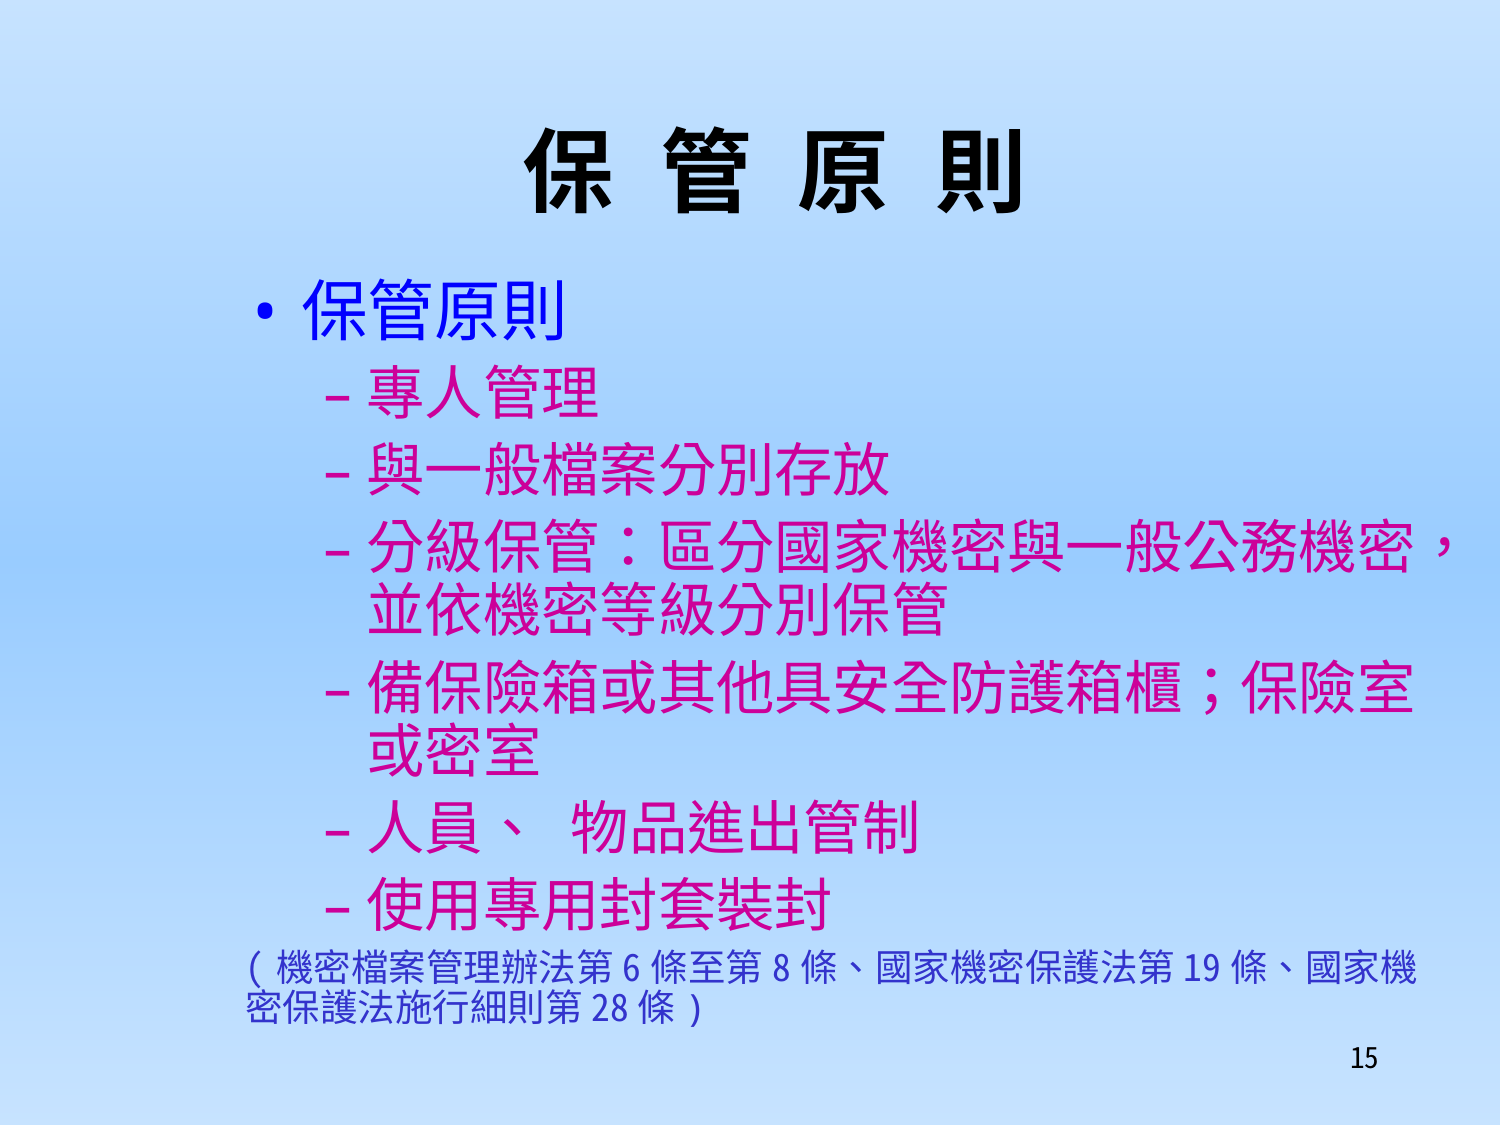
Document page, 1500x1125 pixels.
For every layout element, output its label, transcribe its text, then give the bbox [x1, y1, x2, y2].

title 保 管 原 則 [137, 74, 1413, 263]
text_box <編號> [1074, 1063, 1388, 1101]
list 保管原則 專人管理 與一般檔案分別存放 分級保管：區分國家機密與一般公務機密，並依機密等級分別保管 備保險箱或其他具安全防護箱櫃；保險室或密室 人員、 物品進出管制 使用專用封套裝封 (機密檔案管理辦法第6條至第8條、國家機密保護法第19條、國家機密保護法施行細則第28條) [237, 262, 1463, 1063]
